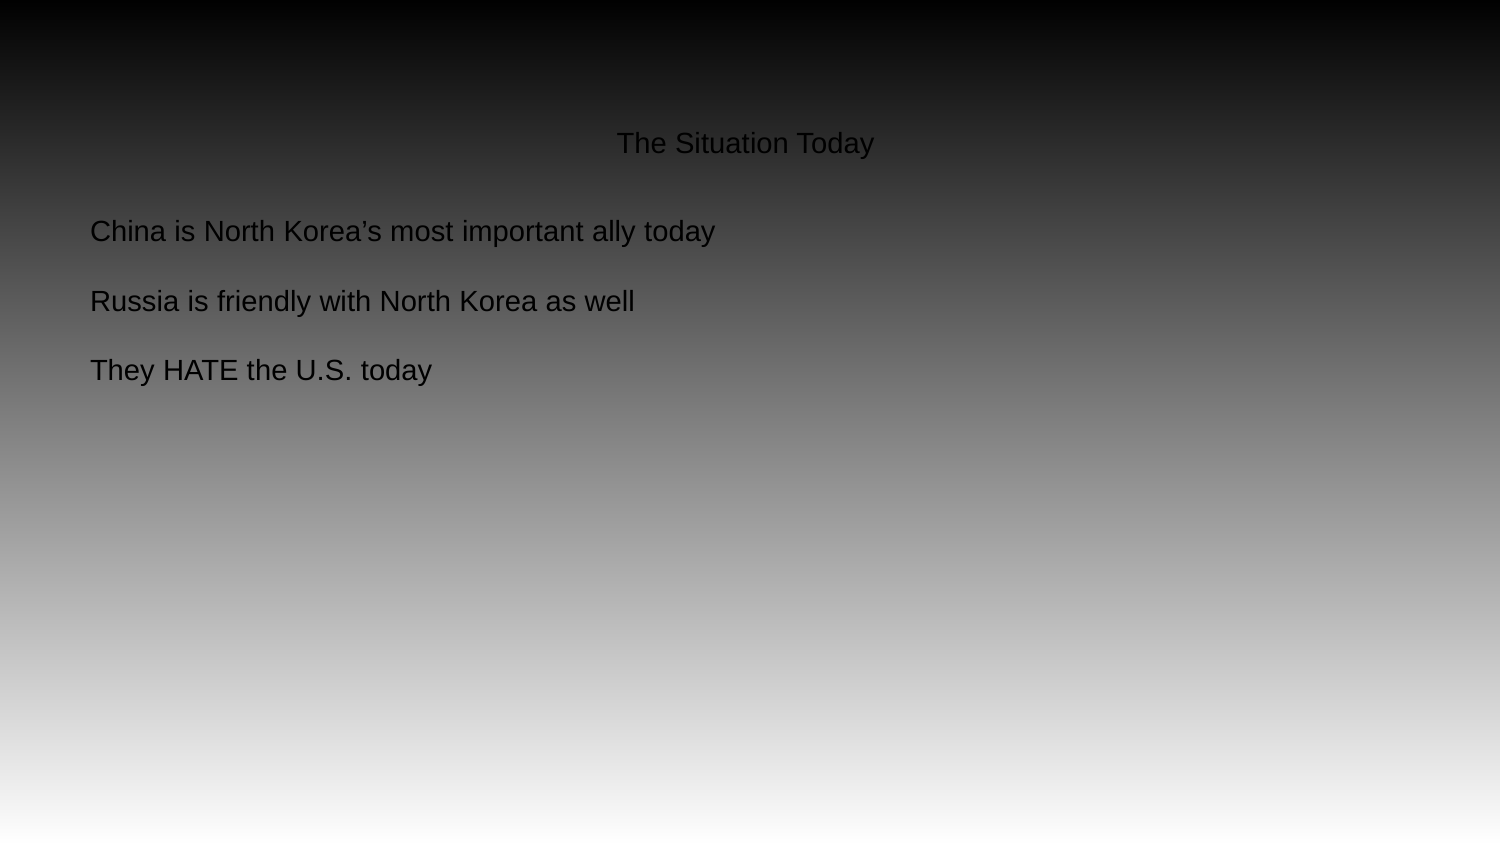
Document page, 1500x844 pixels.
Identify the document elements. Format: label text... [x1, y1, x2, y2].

title The Situation Today [75, 33, 1425, 175]
list China is North Korea’s most important ally today Russia is friendly with North Korea as well They HATE the U.S. today [75, 196, 1425, 808]
